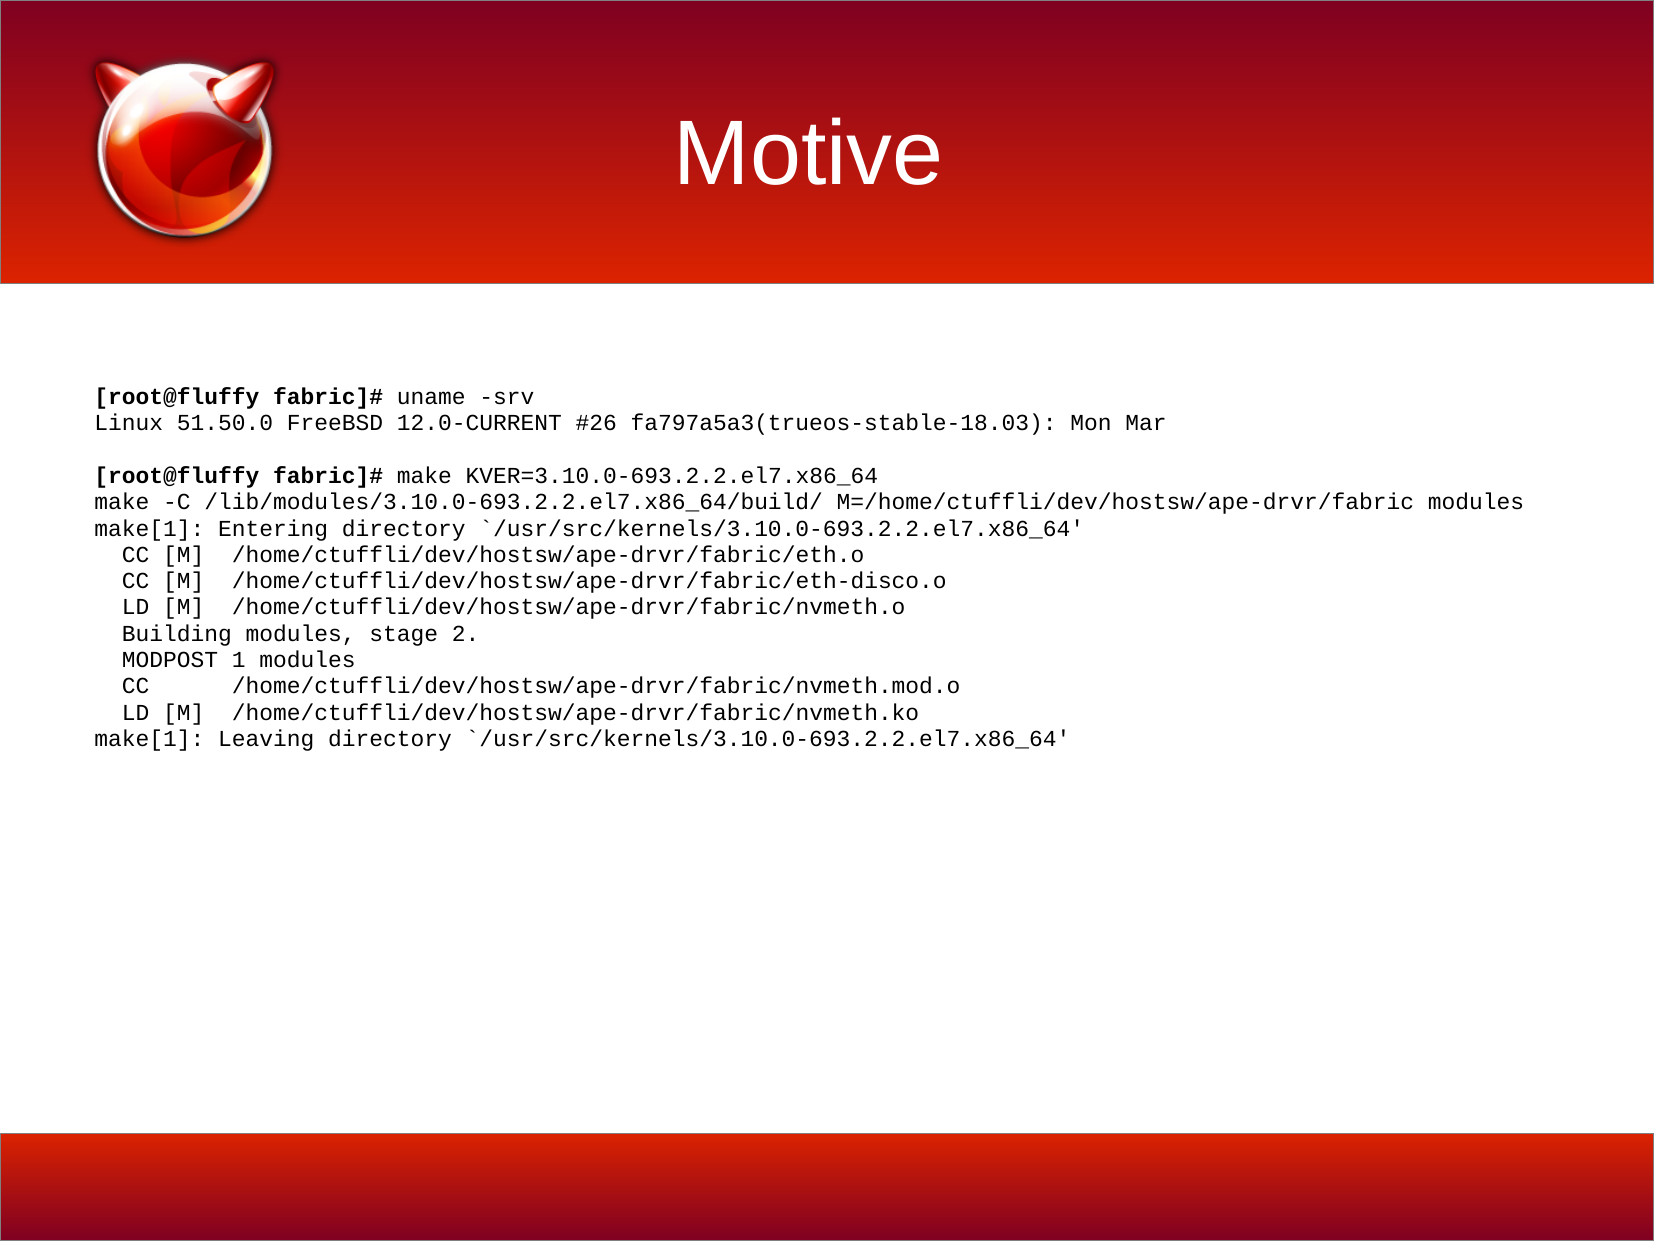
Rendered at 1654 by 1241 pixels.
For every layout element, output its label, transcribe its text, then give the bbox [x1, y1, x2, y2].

text_box [root@fluffy fabric]# uname -srv Linux 51.50.0 FreeBSD 12.0-CURRENT #26 fa797a5a3(trueos-stable-18.03): Mon Mar [root@fluffy fabric]# make KVER=3.10.0-693.2.2.el7.x86_64 make -C /lib/modules/3.10.0-693.2.2.el7.x86_64/build/ M=/home/ctuffli/dev/hostsw/ape-drvr/fabric modules make[1]: Entering directory `/usr/src/kernels/3.10.0-693.2.2.el7.x86_64' CC [M] /home/ctuffli/dev/hostsw/ape-drvr/fabric/eth.o CC [M] /home/ctuffli/dev/hostsw/ape-drvr/fabric/eth-disco.o LD [M] /home/ctuffli/dev/hostsw/ape-drvr/fabric/nvmeth.o Building modules, stage 2. MODPOST 1 modules CC /home/ctuffli/dev/hostsw/ape-drvr/fabric/nvmeth.mod.o LD [M] /home/ctuffli/dev/hostsw/ape-drvr/fabric/nvmeth.ko make[1]: Leaving directory `/usr/src/kernels/3.10.0-693.2.2.el7.x86_64' [79, 377, 1583, 863]
title Motive [82, 49, 1536, 257]
